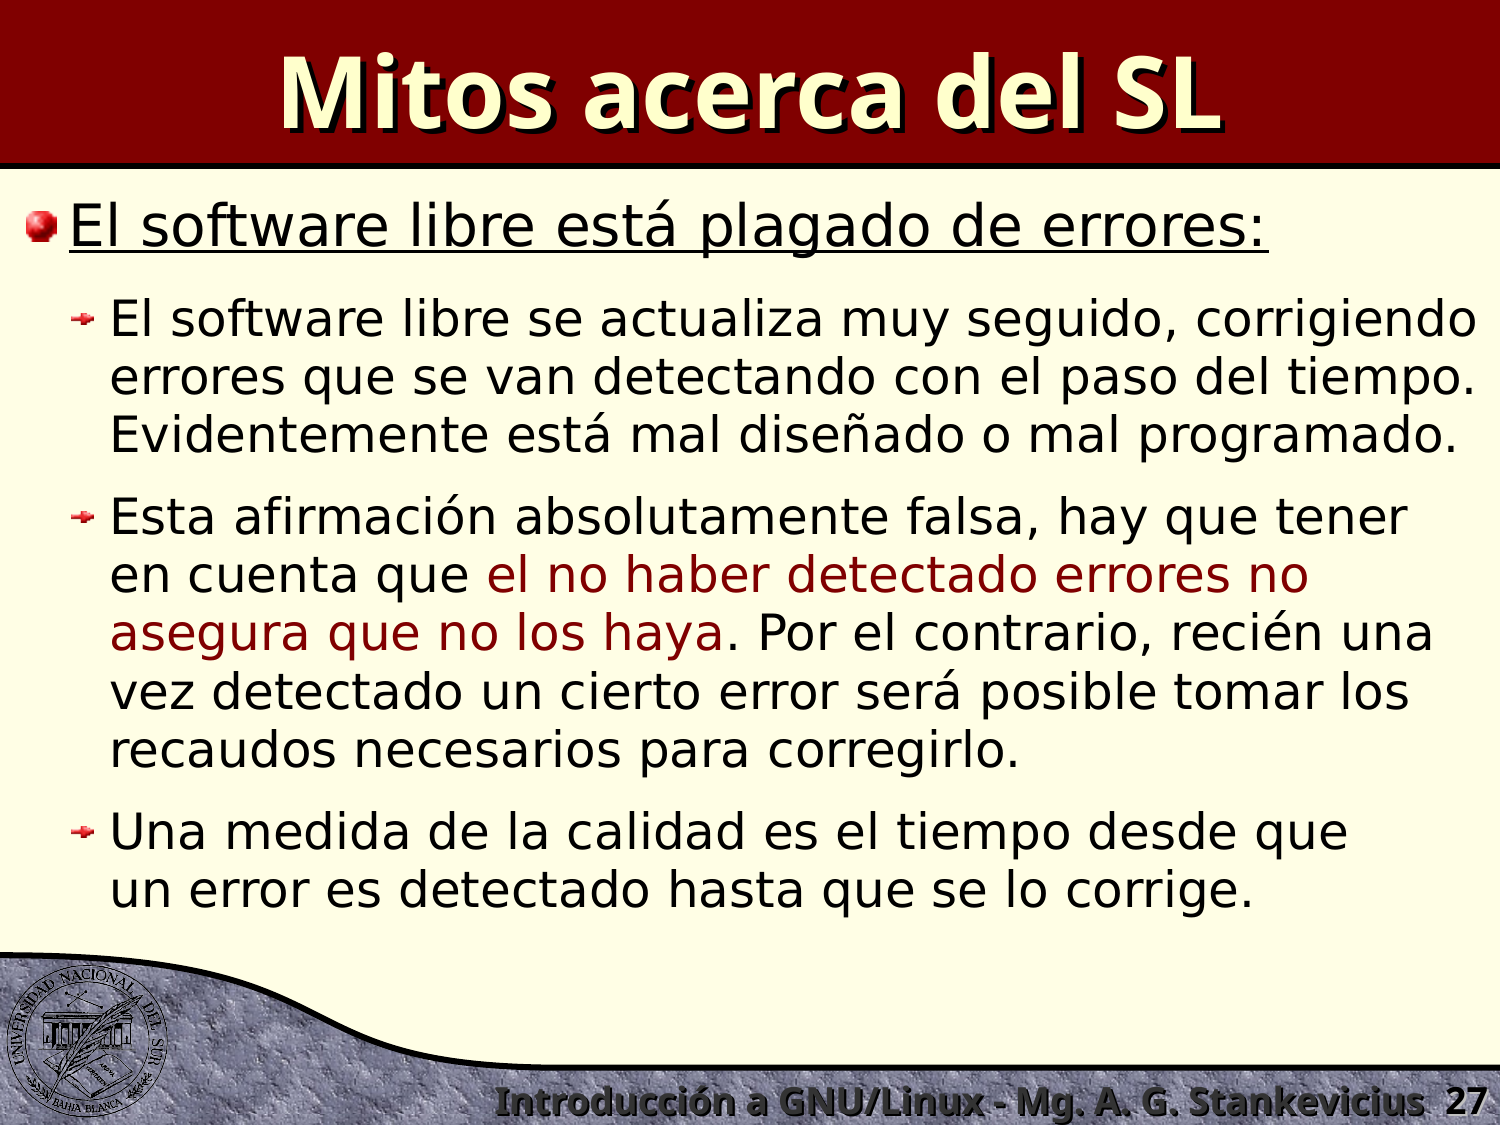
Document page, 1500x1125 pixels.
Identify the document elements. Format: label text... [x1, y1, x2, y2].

list El software libre está plagado de errores: El software libre se actualiza muy seguido, corrigiendo errores que se van detectando con el paso del tiempo. Evidentemente está mal diseñado o mal programado. Esta afirmación absolutamente falsa, hay que tener en cuenta que el no haber detectado errores no asegura que no los haya. Por el contrario, recién una vez detectado un cierto error será posible tomar los recaudos necesarios para corregirlo. Una medida de la calidad es el tiempo desde que un error es detectado hasta que se lo corrige. [11, 192, 1486, 935]
picture [1059, 1100, 1065, 1110]
title Mitos acerca del SL [15, 12, 1485, 153]
picture [0, 956, 1500, 1125]
